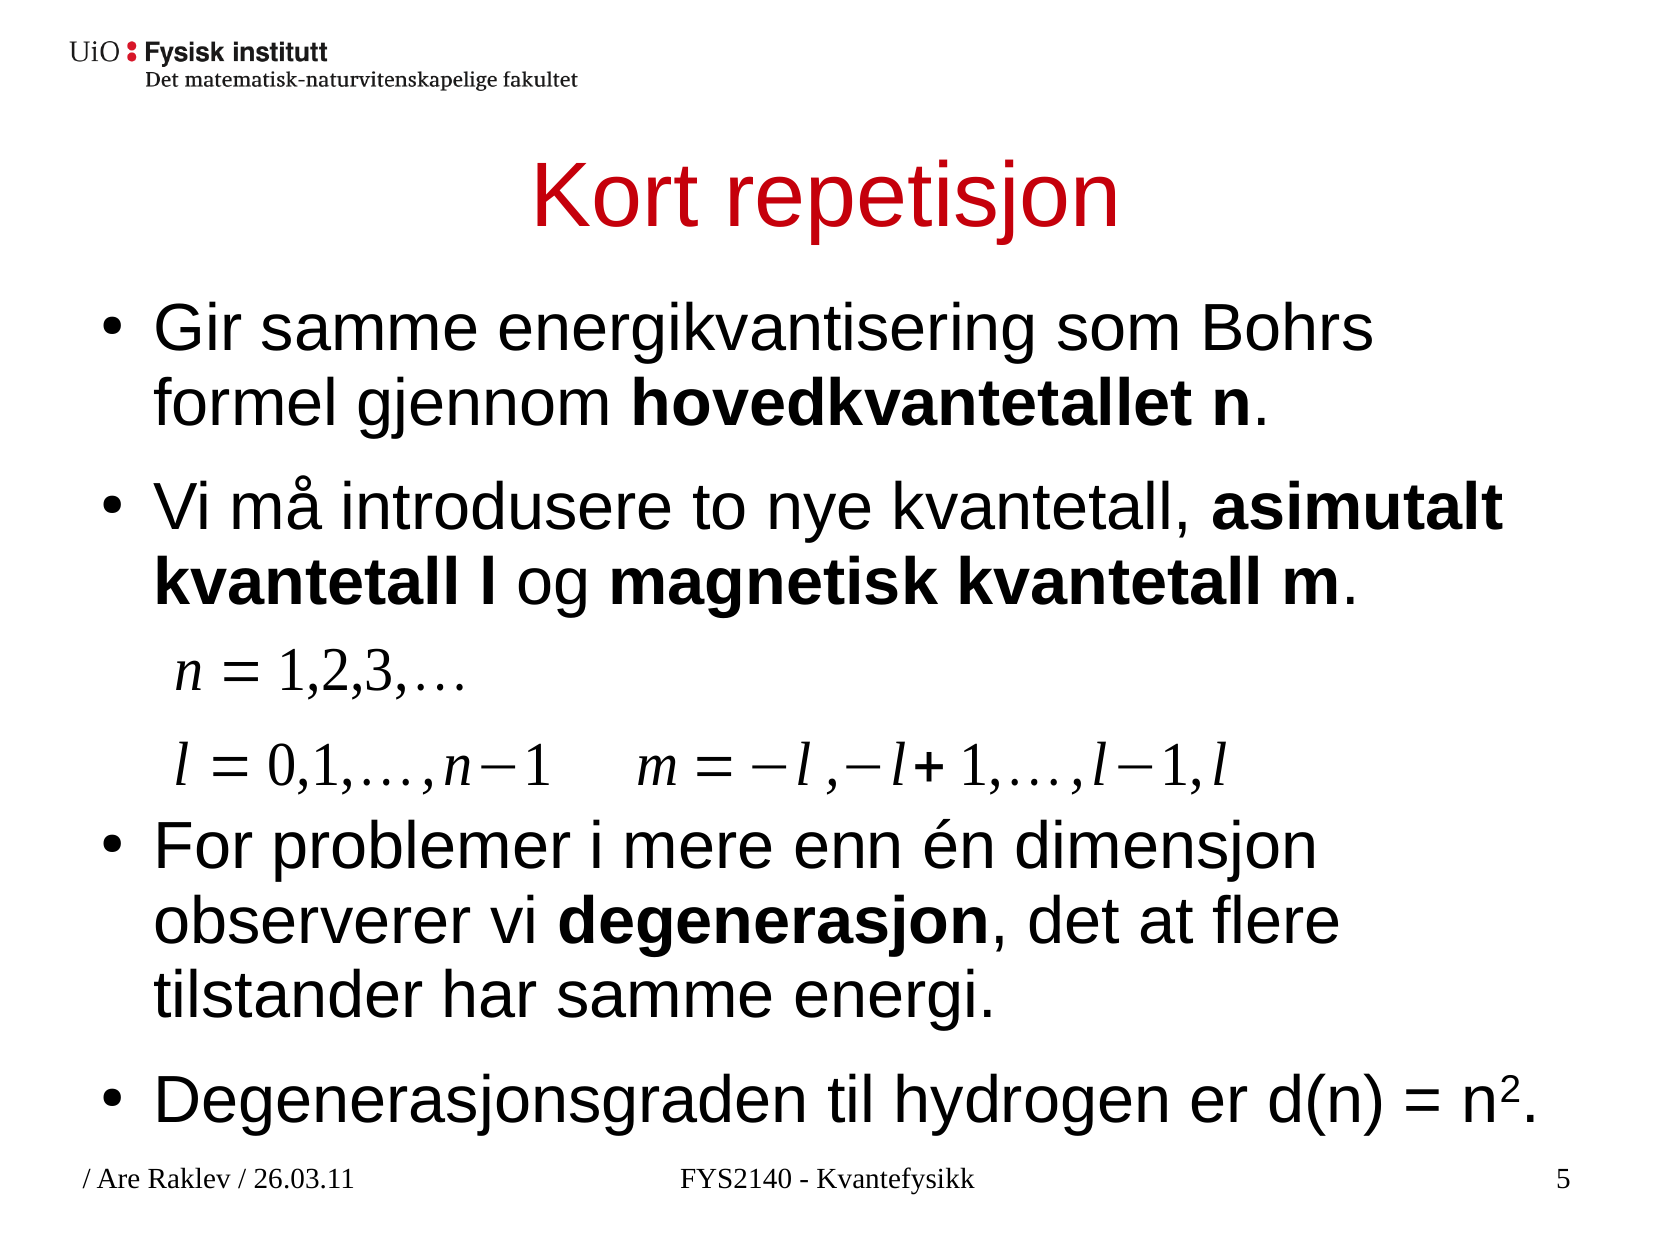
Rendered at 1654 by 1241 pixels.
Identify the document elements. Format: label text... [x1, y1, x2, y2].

chart [167, 635, 474, 704]
chart [167, 729, 1233, 799]
list Gir samme energikvantisering som Bohrs formel gjennom hovedkvantetallet n. Vi må introdusere to nye kvantetall, asimutalt kvantetall l og magnetisk kvantetall m. For problemer i mere enn én dimensjon observerer vi degenerasjon, det at flere tilstander har samme energi. Degenerasjonsgraden til hydrogen er d(n) = n2. [82, 290, 1576, 1135]
picture [68, 37, 581, 93]
title Kort repetisjon [82, 90, 1571, 290]
